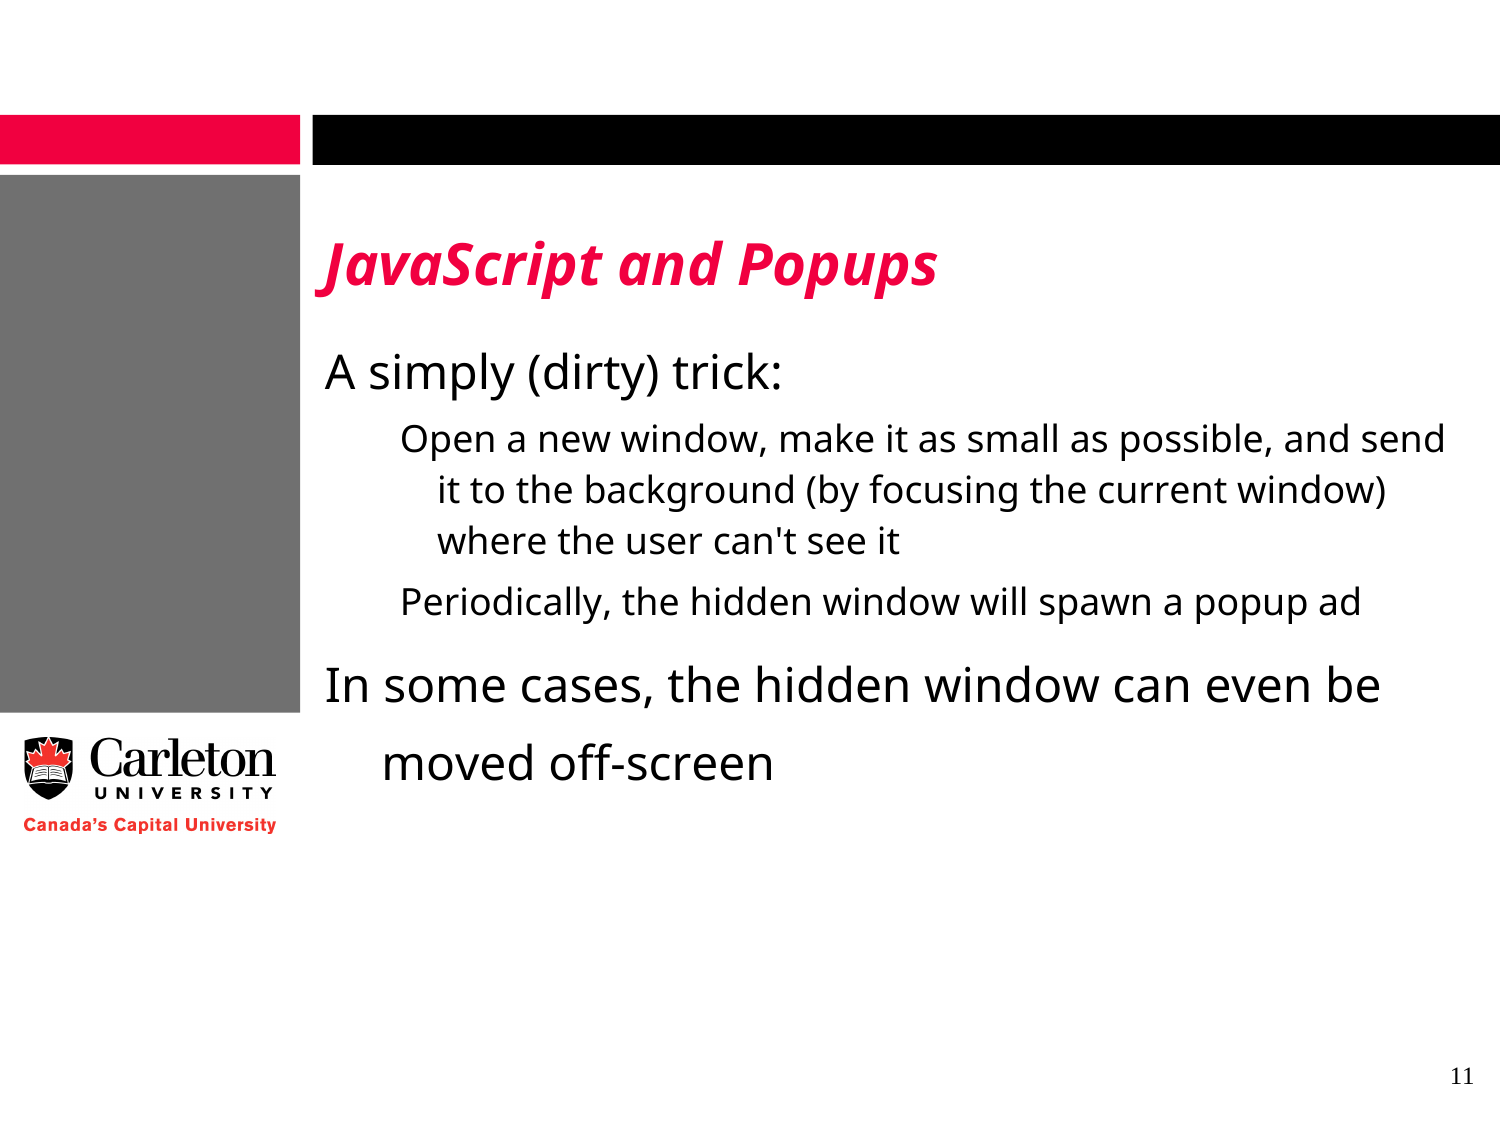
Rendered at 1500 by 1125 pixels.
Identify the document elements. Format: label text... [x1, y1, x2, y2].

list A simply (dirty) trick: Open a new window, make it as small as possible, and send it to the background (by focusing the current window) where the user can't see it Periodically, the hidden window will spawn a popup ad In some cases, the hidden window can even be moved off-screen [324, 324, 1450, 1051]
picture [24, 737, 276, 834]
title JavaScript and Popups [324, 187, 1450, 324]
